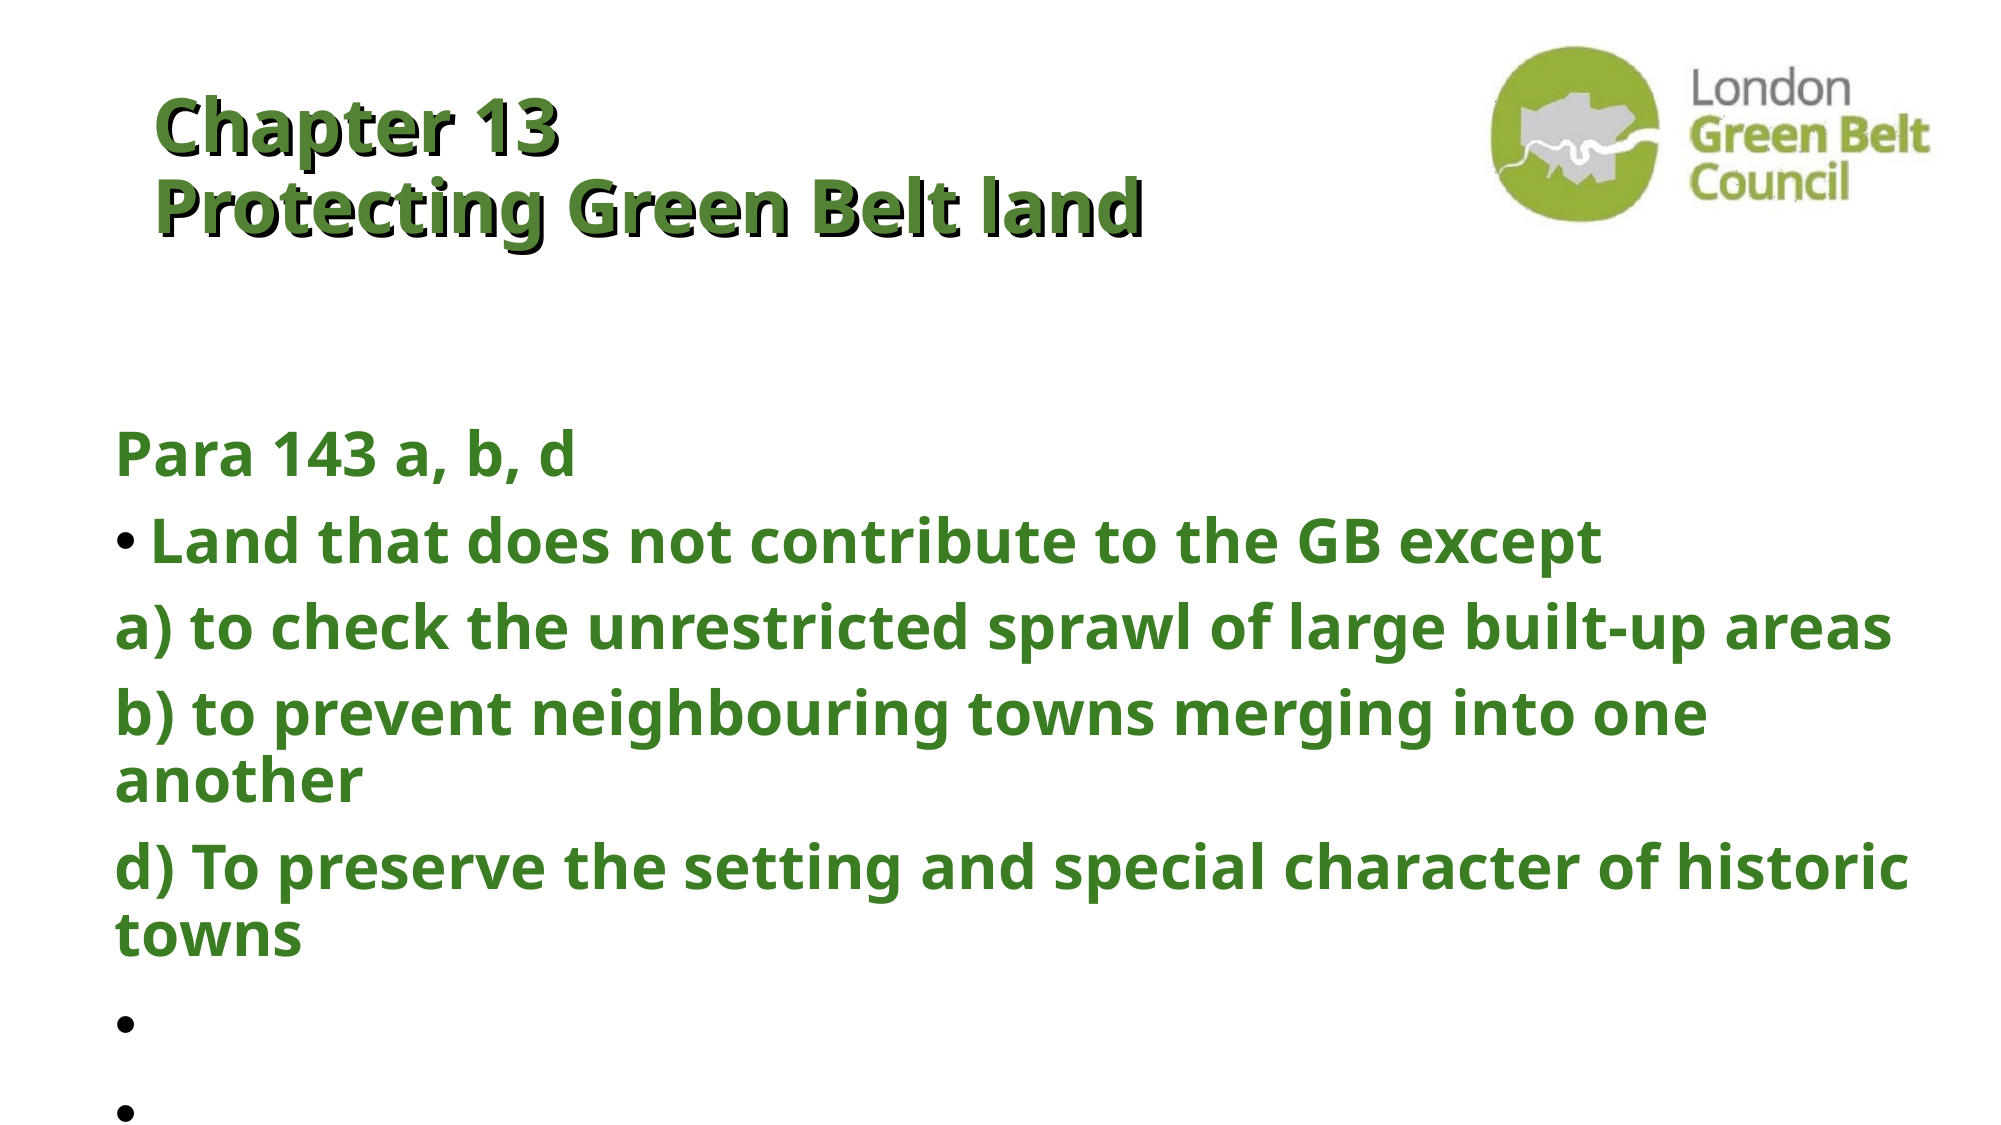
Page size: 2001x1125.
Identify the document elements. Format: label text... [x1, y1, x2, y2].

title Chapter 13 Protecting Green Belt land [137, 59, 1863, 278]
list Para 143 a, b, d Land that does not contribute to the GB except a) to check the unrestricted sprawl of large built-up areas b) to prevent neighbouring towns merging into one another d) To preserve the setting and special character of historic towns [99, 415, 1940, 1125]
picture [1465, 38, 1971, 240]
